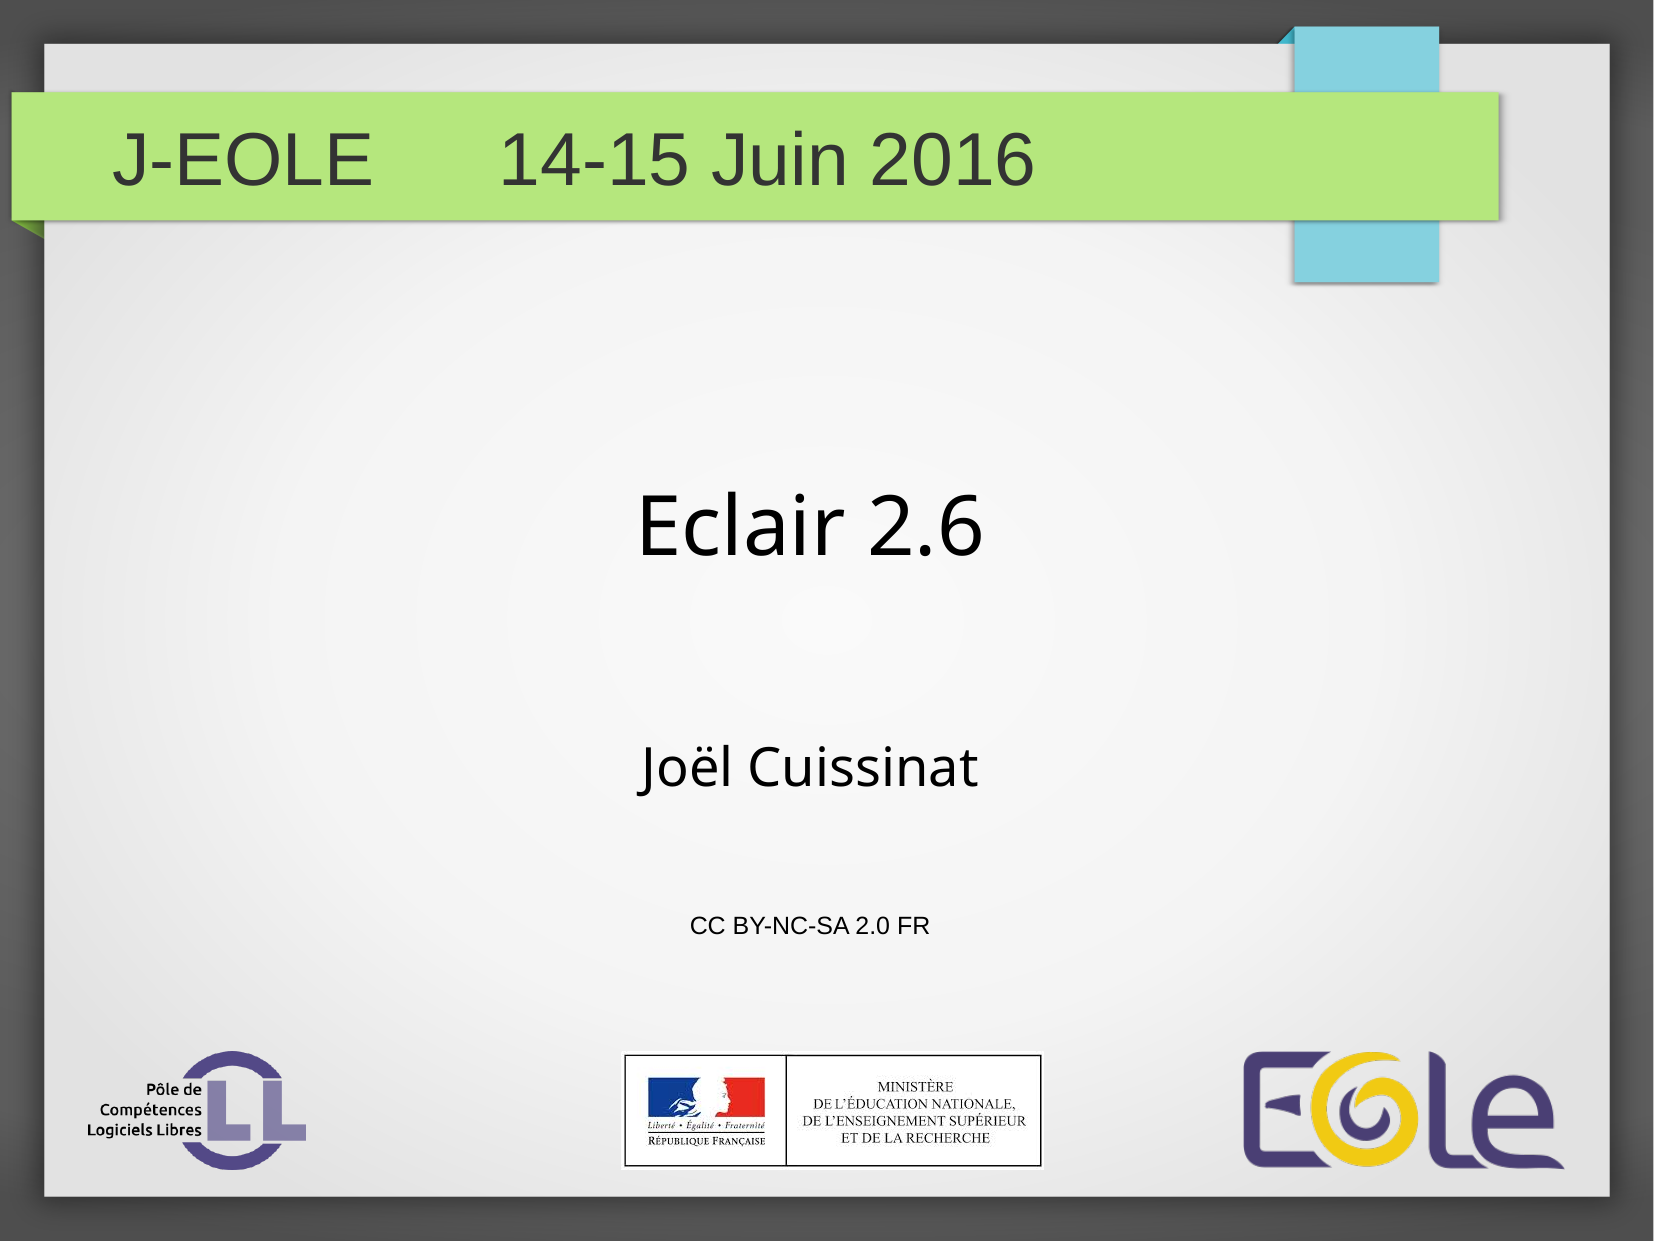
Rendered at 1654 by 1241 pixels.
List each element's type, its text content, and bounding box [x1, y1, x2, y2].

title J-EOLE 14-15 Juin 2016 [70, 106, 1229, 213]
picture [0, 0, 1654, 1241]
subtitle Eclair 2.6 Joël Cuissinat CC BY-NC-SA 2.0 FR [82, 343, 1538, 1063]
